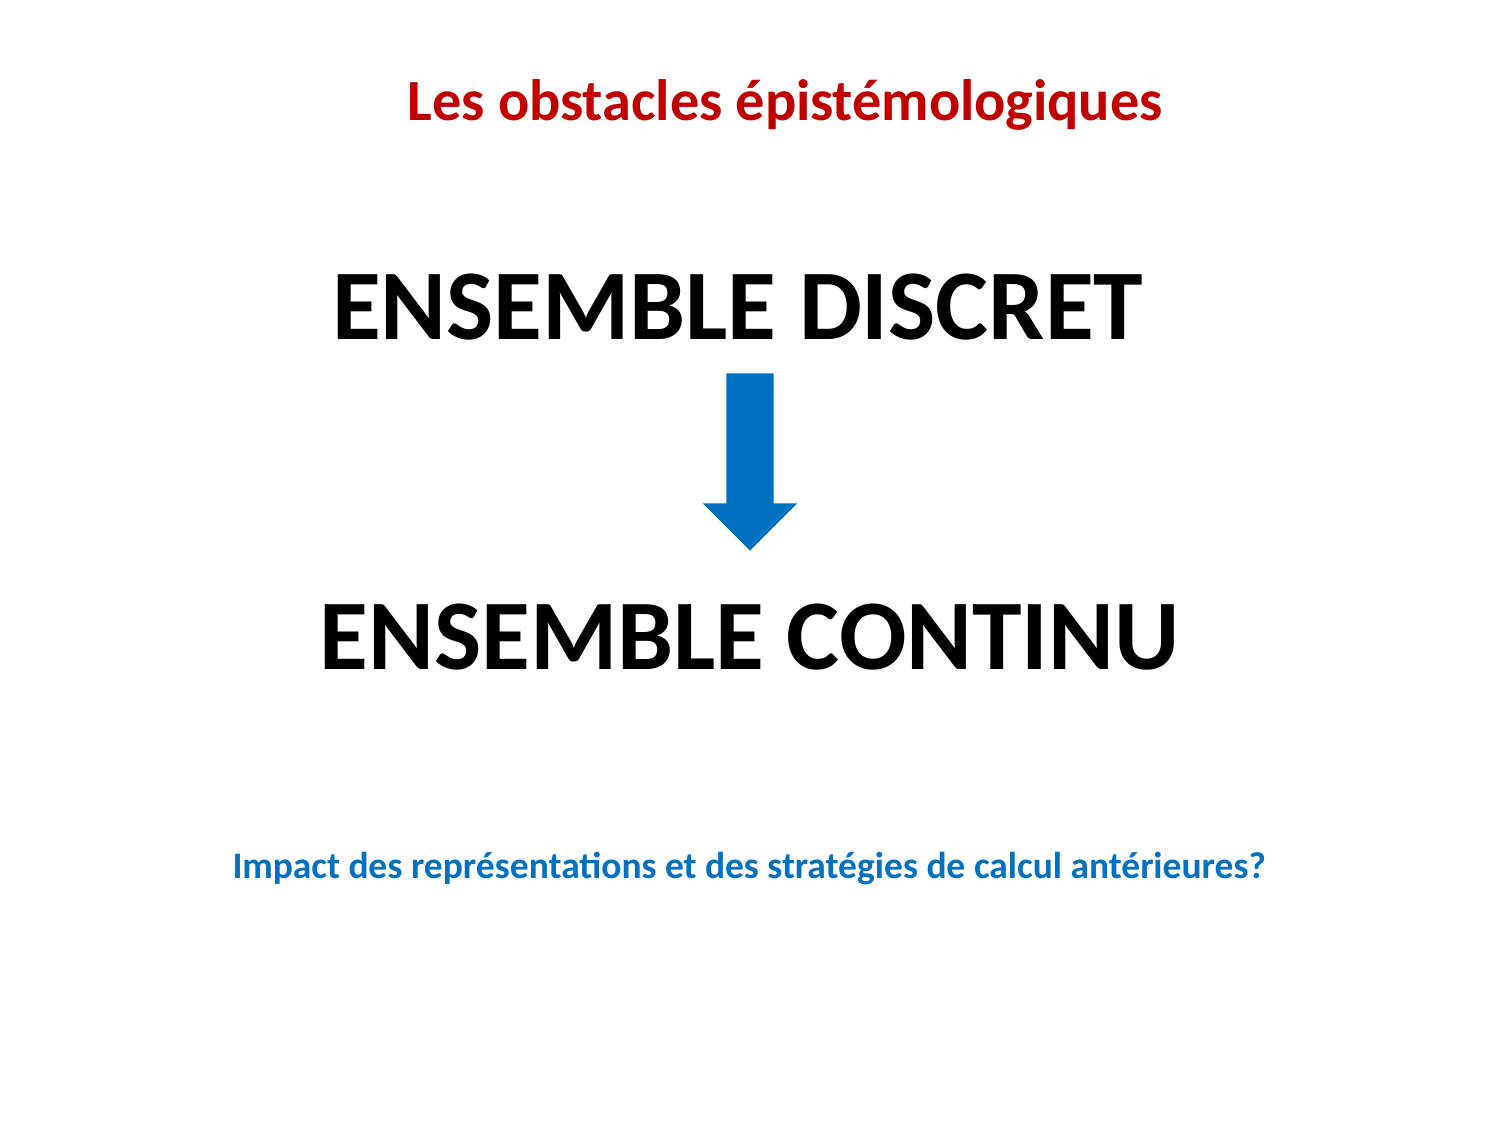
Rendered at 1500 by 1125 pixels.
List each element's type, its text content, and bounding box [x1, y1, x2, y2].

text_box Impact des représentations et des stratégies de calcul antérieures? [53, 834, 1447, 894]
text_box ENSEMBLE DISCRET [230, 231, 1247, 367]
text_box ENSEMBLE CONTINU [242, 562, 1258, 698]
text_box Les obstacles épistémologiques [383, 54, 1187, 140]
text_box [702, 373, 798, 551]
